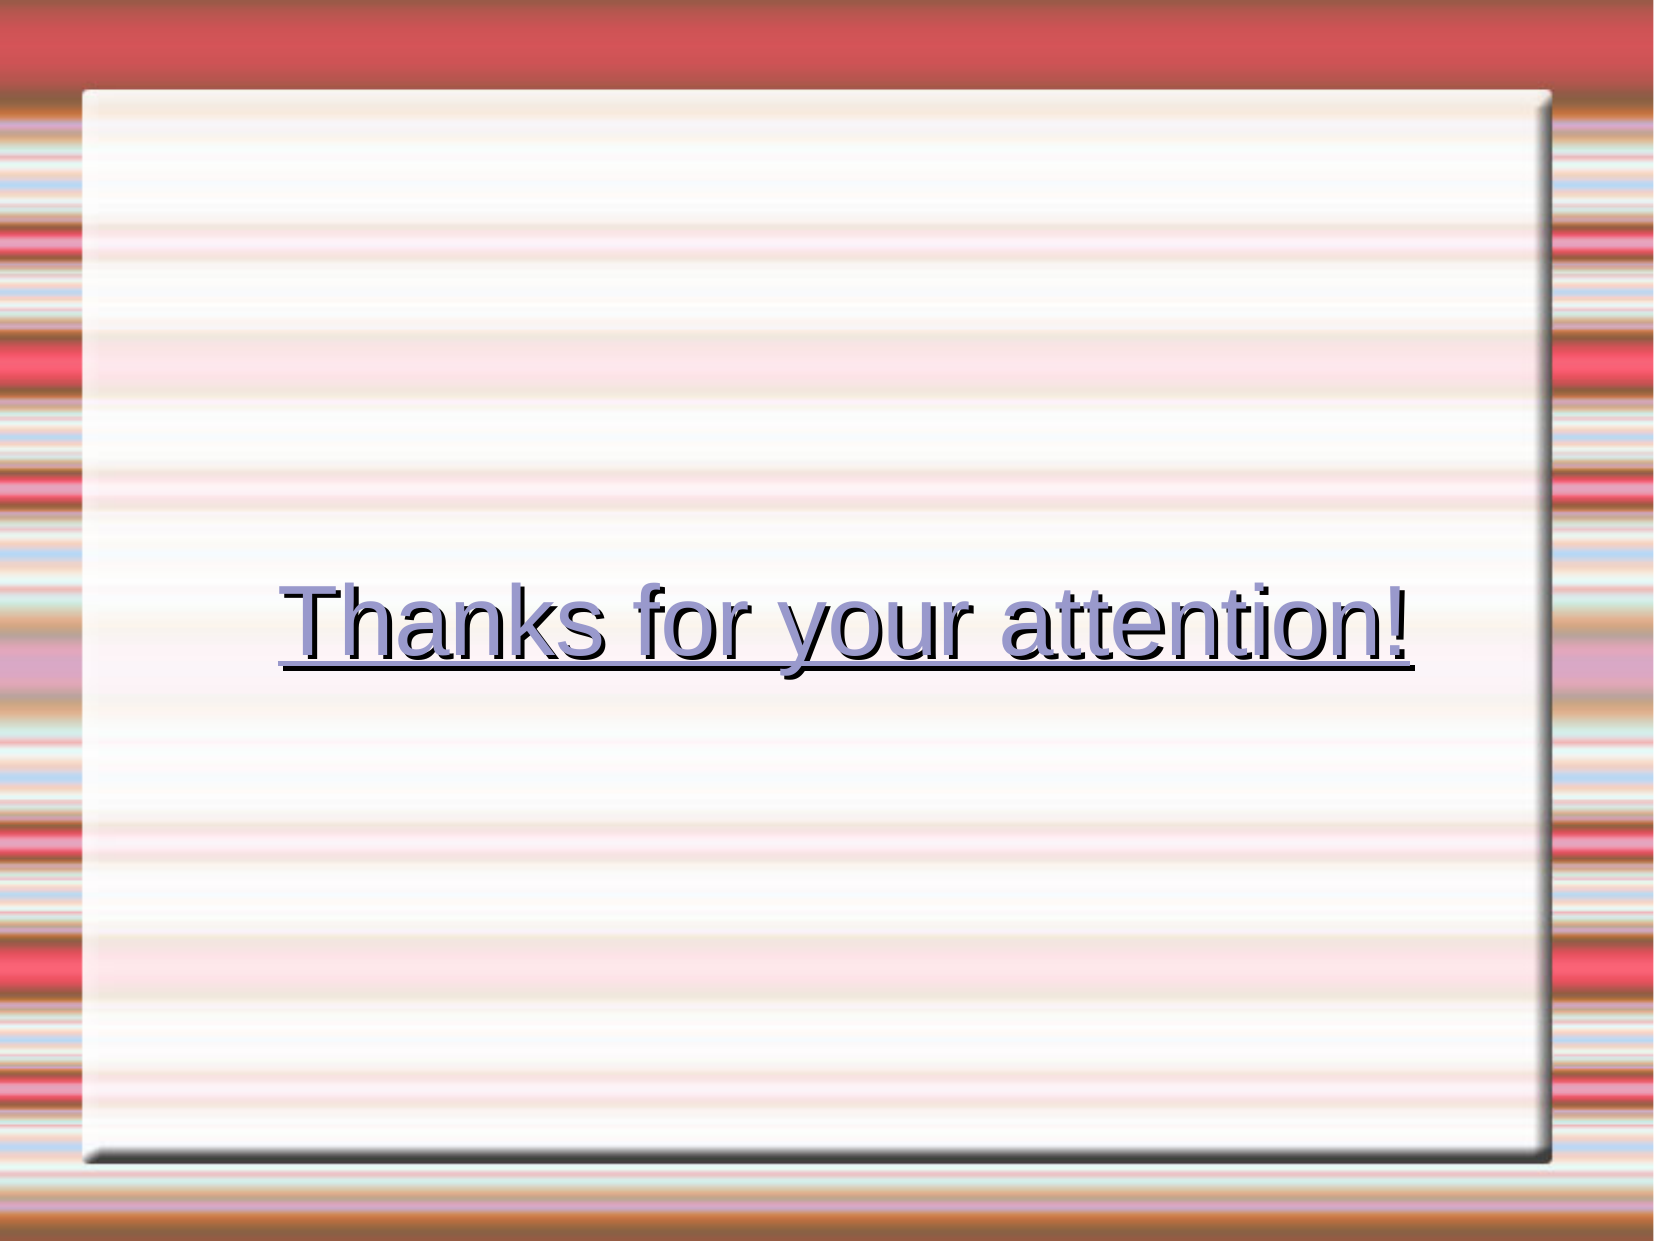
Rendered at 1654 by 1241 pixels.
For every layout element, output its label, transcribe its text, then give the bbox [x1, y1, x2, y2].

list Thanks for your attention! [147, 265, 1529, 1093]
picture [0, 0, 1654, 1241]
